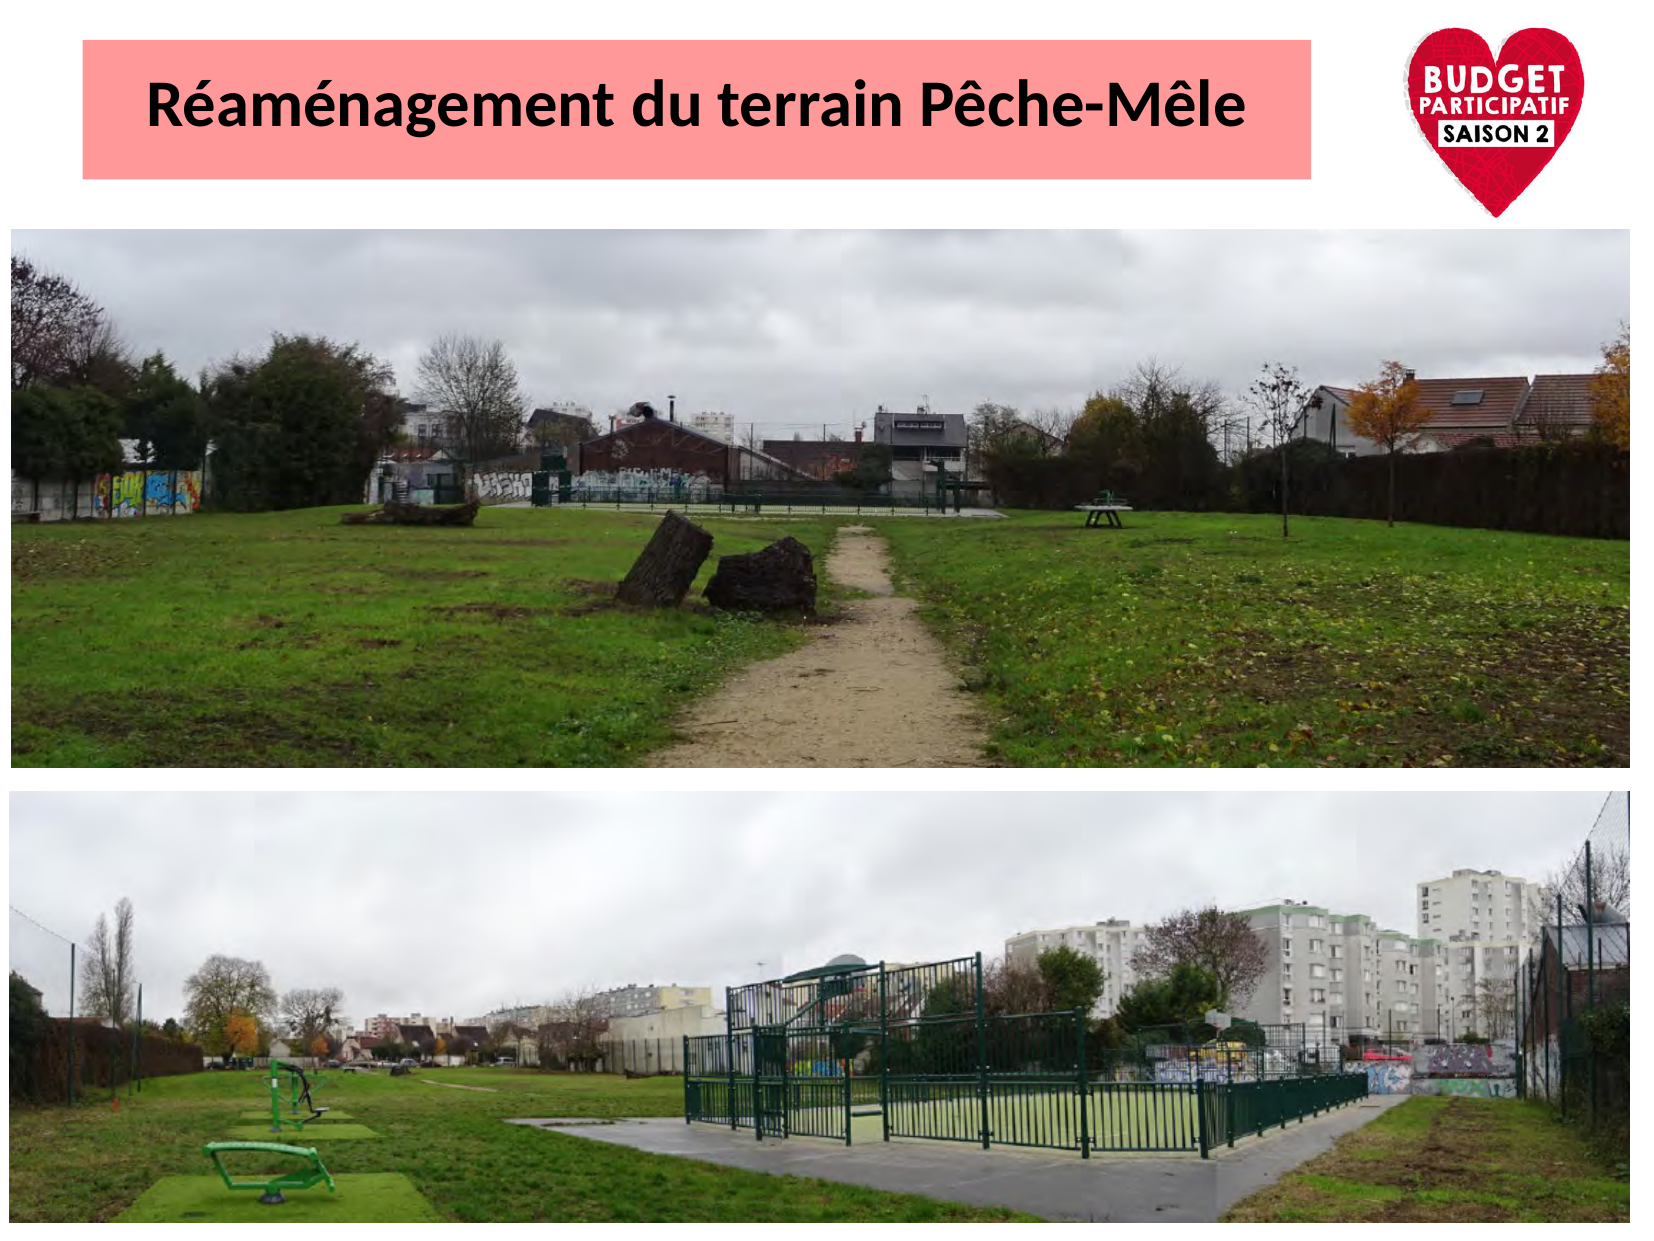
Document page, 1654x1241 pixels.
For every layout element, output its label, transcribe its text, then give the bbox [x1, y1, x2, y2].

title Réaménagement du terrain Pêche-Mêle [82, 39, 1312, 180]
picture [11, 229, 1630, 768]
picture [1349, 22, 1642, 225]
picture [9, 791, 1630, 1223]
